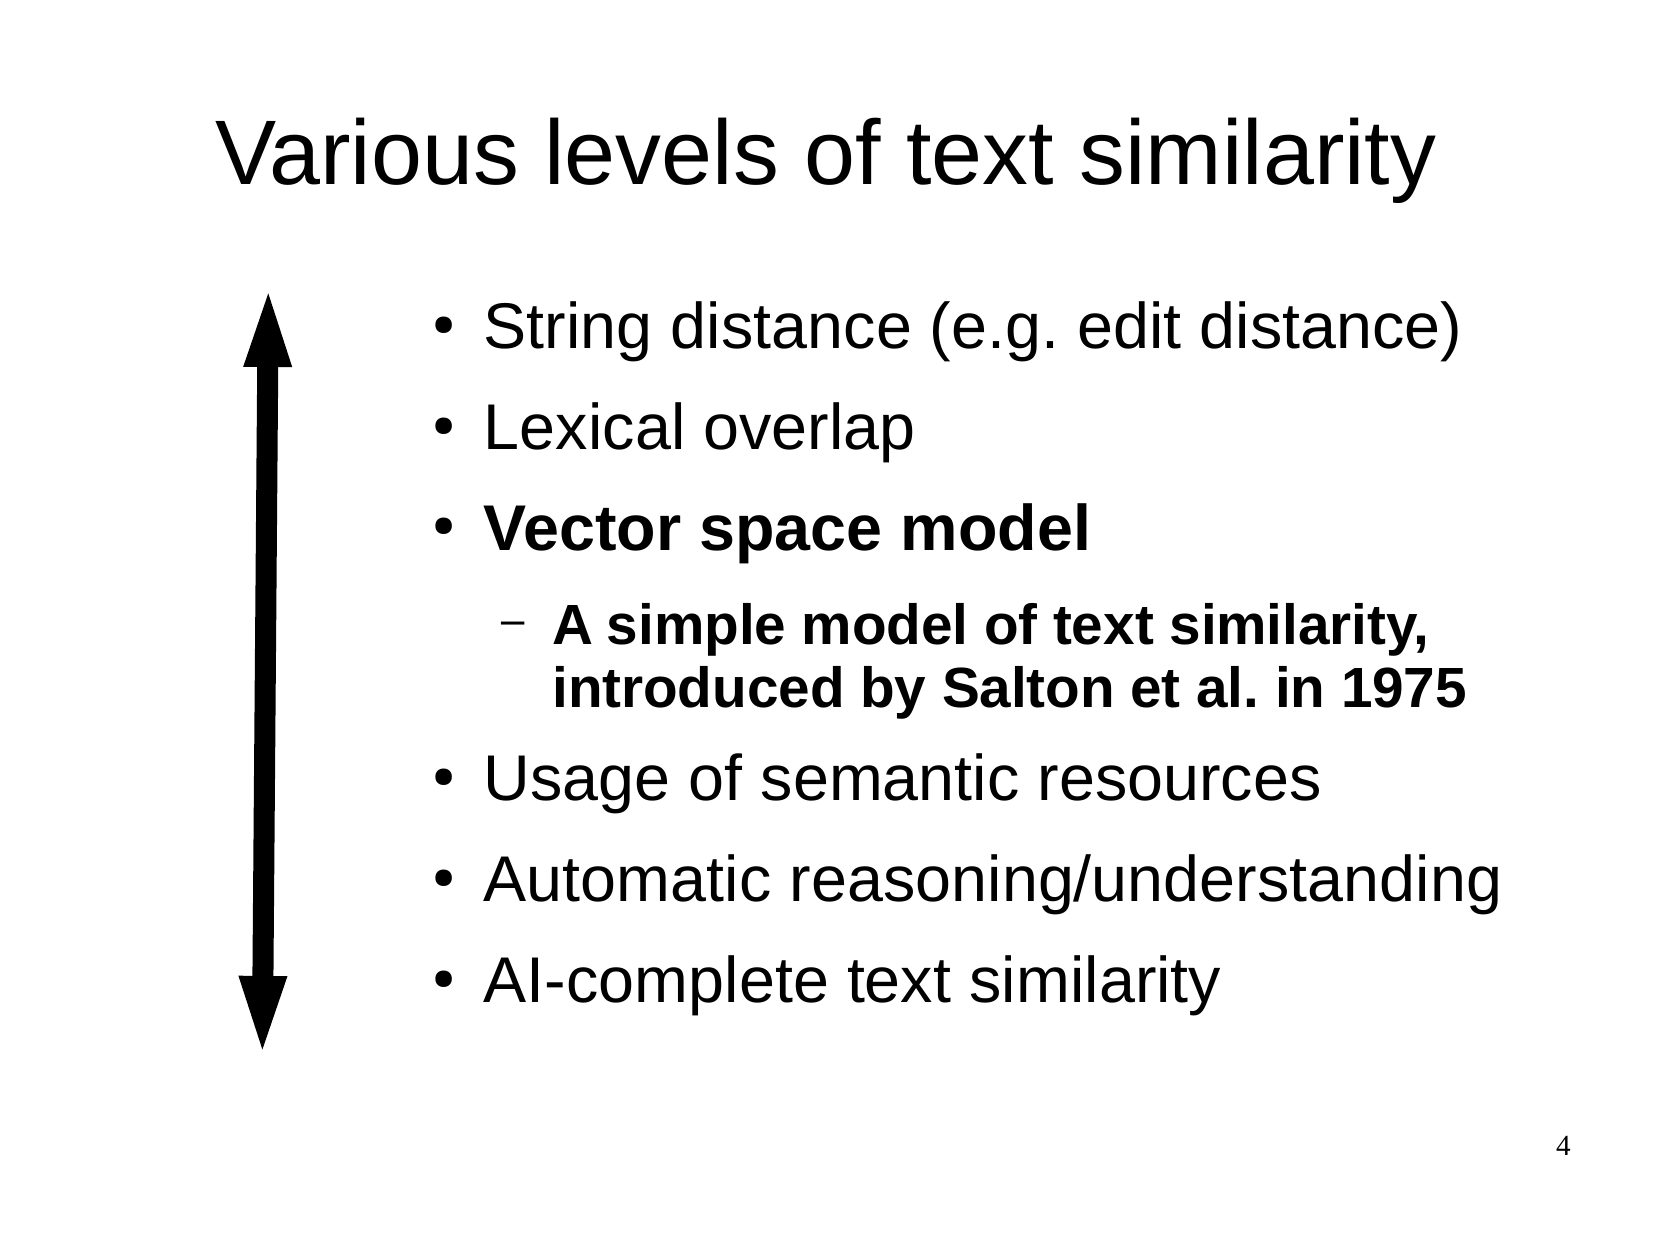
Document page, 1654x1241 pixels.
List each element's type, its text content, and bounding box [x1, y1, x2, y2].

title Various levels of text similarity [82, 49, 1571, 257]
list String distance (e.g. edit distance) Lexical overlap Vector space model A simple model of text similarity, introduced by Salton et al. in 1975 Usage of semantic resources Automatic reasoning/understanding AI-complete text similarity [415, 290, 1506, 1081]
